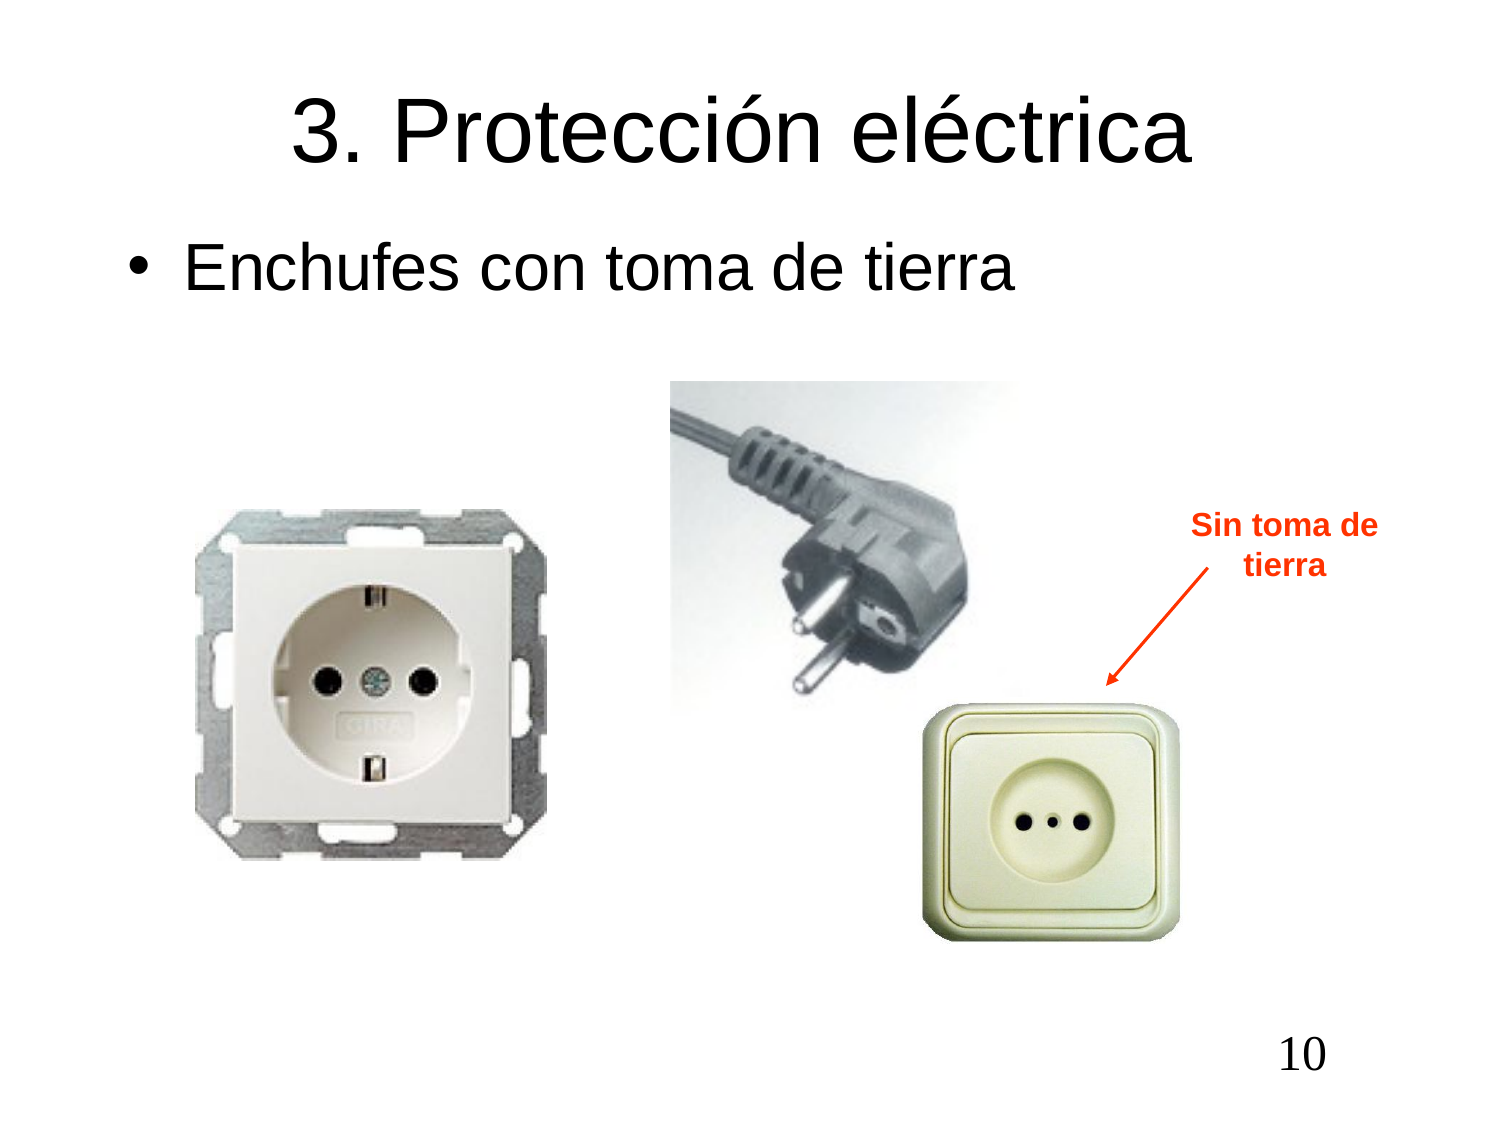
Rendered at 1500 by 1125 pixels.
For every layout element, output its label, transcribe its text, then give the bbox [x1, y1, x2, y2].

picture [670, 381, 1189, 944]
picture [195, 509, 547, 861]
text_box Sin toma de tierra [1161, 495, 1409, 592]
title 3. Protección eléctrica [104, 32, 1380, 220]
list Enchufes con toma de tierra [112, 216, 1388, 1000]
